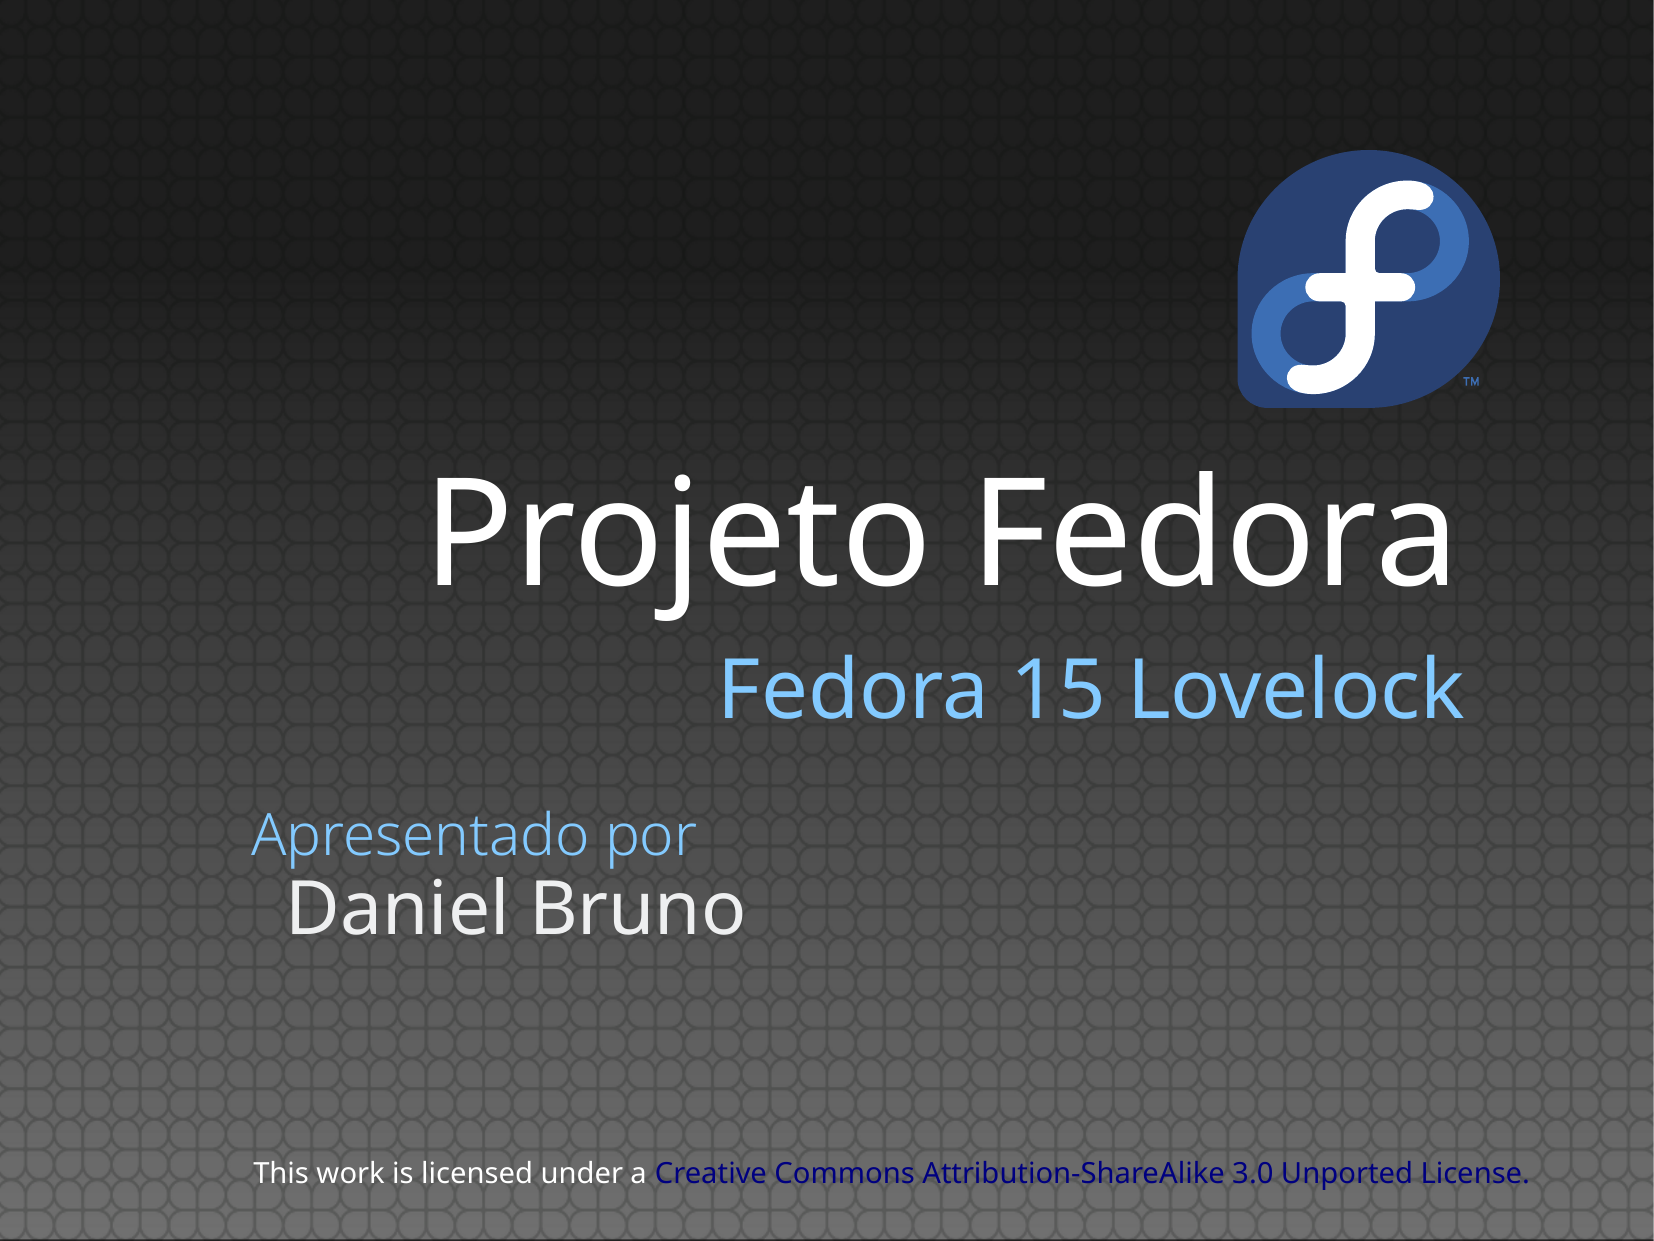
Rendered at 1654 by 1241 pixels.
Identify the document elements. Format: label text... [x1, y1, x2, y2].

text_box This work is licensed under a Creative Commons Attribution-ShareAlike 3.0 Unported License. [142, 1144, 1546, 1229]
text_box Apresentado por [236, 785, 751, 869]
text_box Projeto Fedora [37, 417, 1475, 608]
picture [0, 0, 1654, 1241]
subtitle Fedora 15 Lovelock [87, 637, 1466, 735]
text_box Daniel Bruno [271, 847, 1023, 950]
